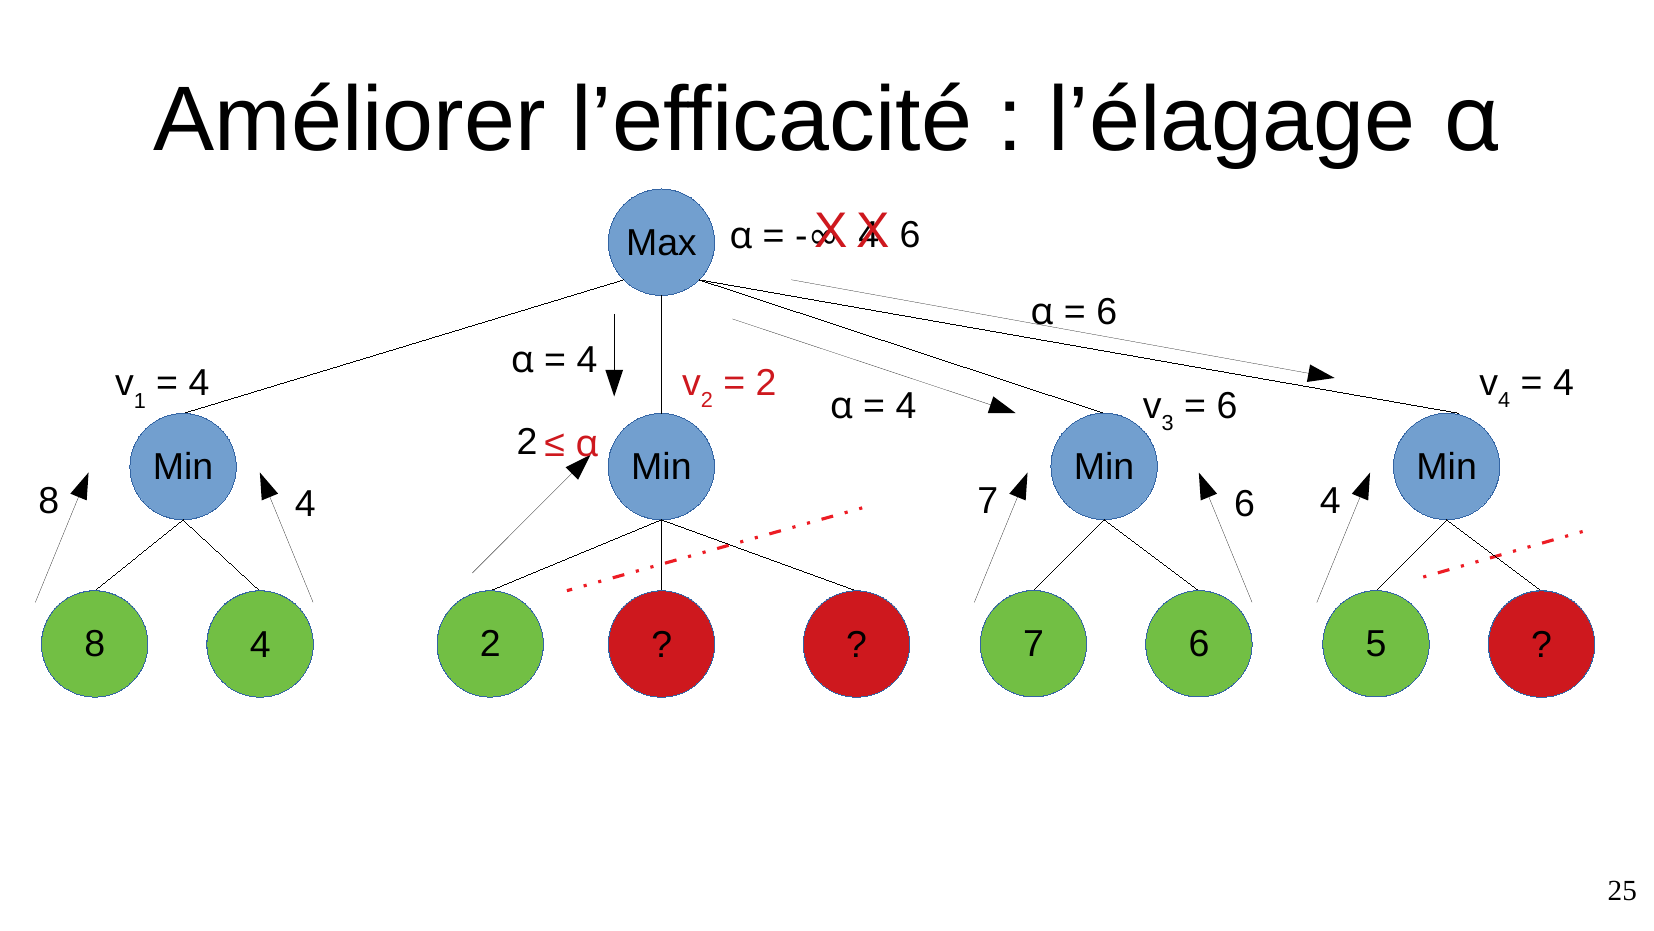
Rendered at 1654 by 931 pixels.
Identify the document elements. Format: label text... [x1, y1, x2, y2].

text_box X 4 [799, 194, 841, 266]
text_box 5 [1322, 590, 1430, 697]
text_box ? [803, 590, 910, 698]
text_box α = 4 [814, 371, 934, 438]
text_box Min [1393, 413, 1500, 520]
title Améliorer l’efficacité : l’élagage α [82, 37, 1571, 193]
text_box 7 [980, 590, 1087, 697]
text_box X 6 [841, 194, 936, 266]
text_box 6 [1219, 474, 1270, 532]
text_box v2 = 2 [667, 353, 792, 420]
text_box 2 [437, 590, 544, 698]
text_box 4 [206, 590, 314, 698]
text_box Min [129, 421, 237, 520]
text_box Min [1050, 413, 1158, 520]
text_box 2 [501, 413, 553, 471]
text_box 6 [1145, 590, 1253, 697]
text_box v3 = 6 [1128, 377, 1258, 443]
text_box 8 [23, 472, 74, 530]
text_box 4 [280, 474, 331, 532]
text_box 4 [1305, 472, 1356, 530]
text_box ≤ α [529, 409, 615, 468]
text_box v1 = 4 [100, 354, 225, 421]
text_box 7 [962, 472, 1013, 530]
text_box v4 = 4 [1464, 353, 1589, 420]
text_box Min [608, 413, 715, 520]
text_box ? [608, 590, 715, 698]
text_box Max [608, 188, 714, 296]
text_box α = 4 [496, 325, 615, 392]
text_box α = -∞ [714, 200, 1135, 267]
text_box 8 [41, 590, 148, 698]
text_box α = 6 [1015, 276, 1134, 343]
text_box ? [1488, 590, 1595, 698]
